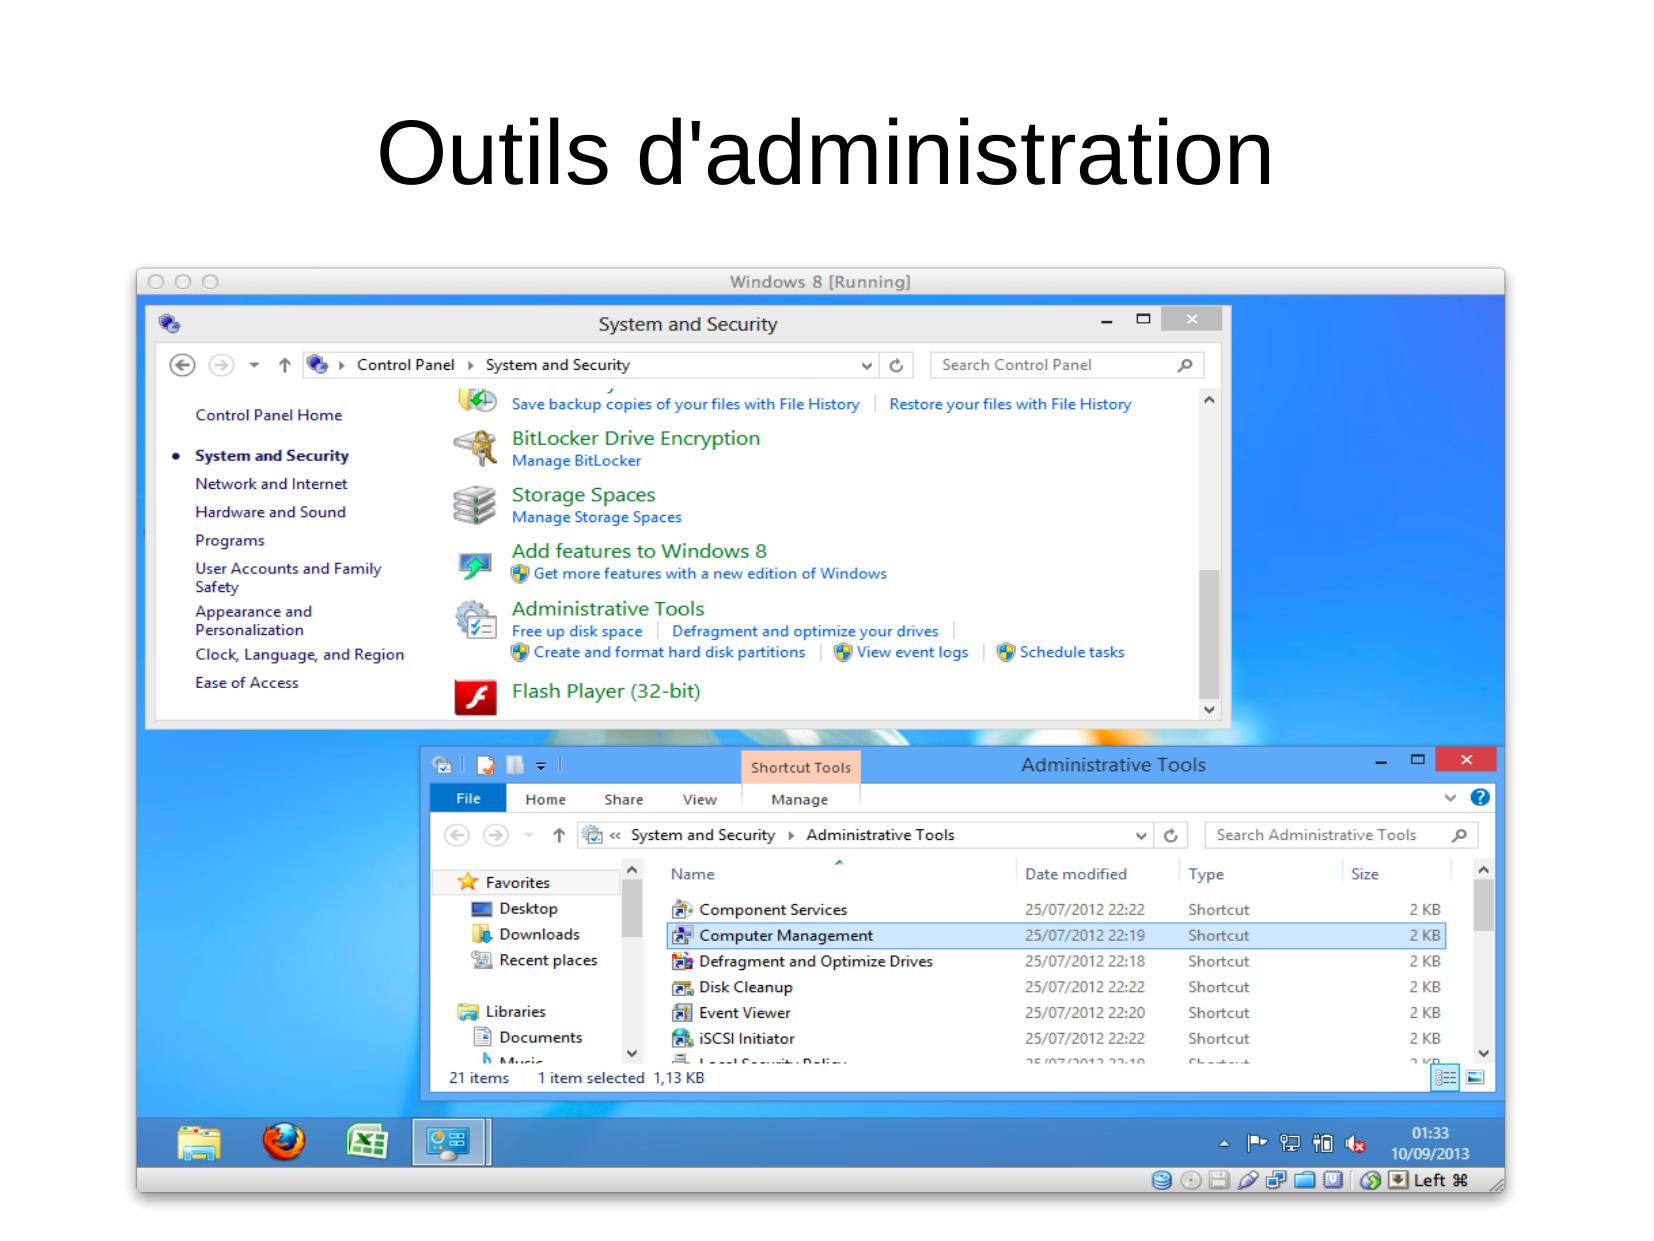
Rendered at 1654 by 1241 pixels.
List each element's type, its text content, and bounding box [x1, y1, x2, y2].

picture [118, 256, 1524, 1217]
title Outils d'administration [82, 49, 1571, 257]
